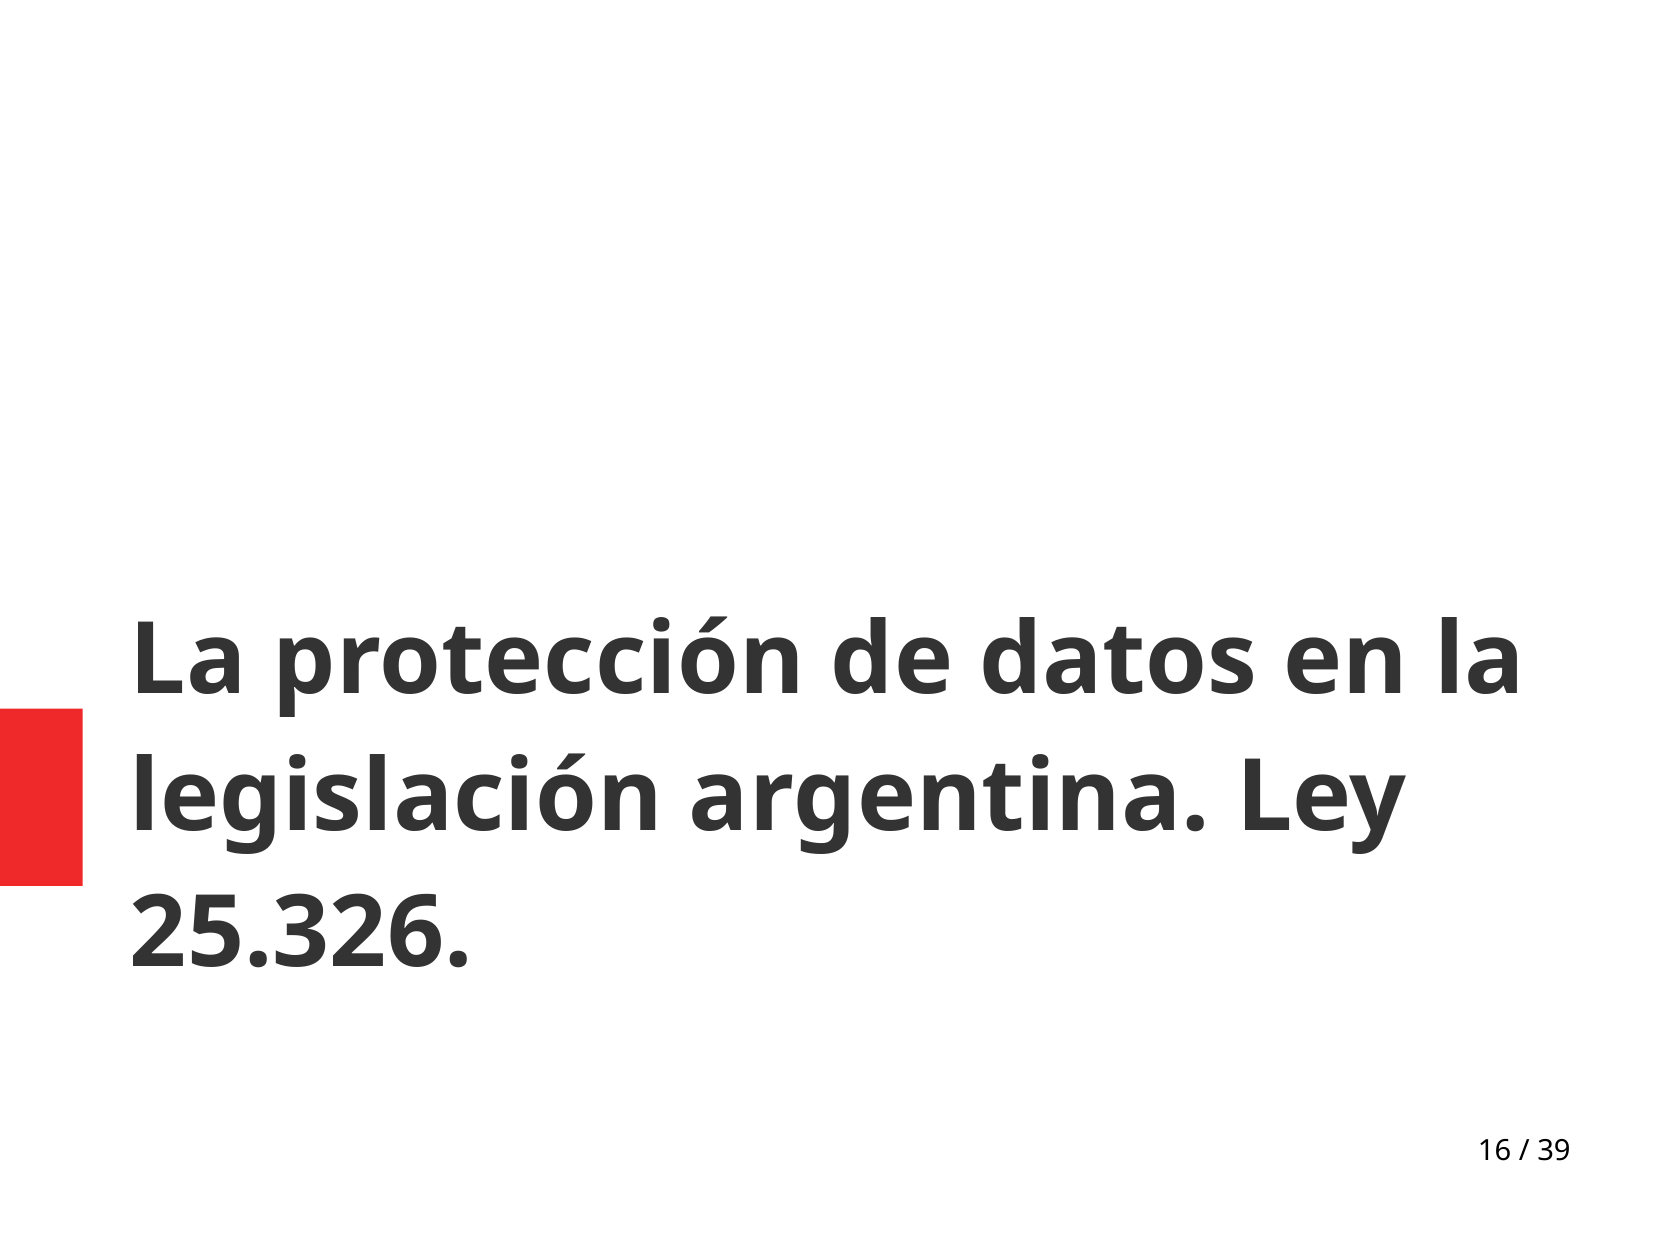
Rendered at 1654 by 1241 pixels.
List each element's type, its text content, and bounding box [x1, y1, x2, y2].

title La protección de datos en la legislación argentina. Ley 25.326. [129, 616, 1536, 966]
